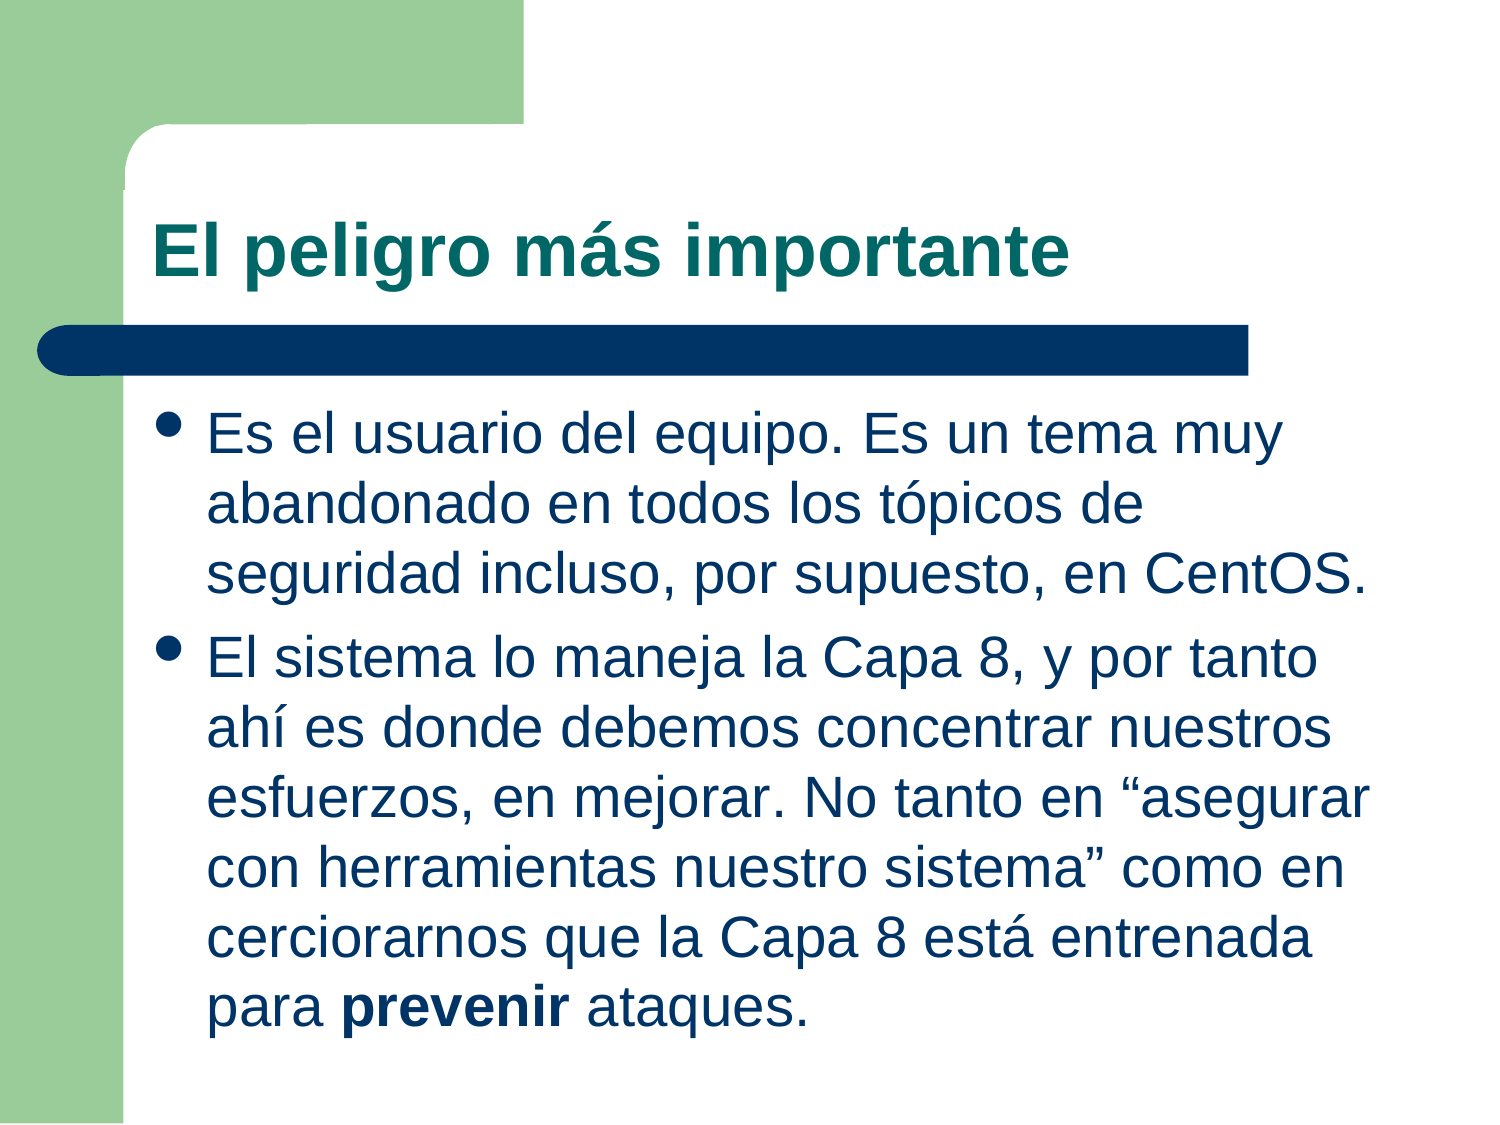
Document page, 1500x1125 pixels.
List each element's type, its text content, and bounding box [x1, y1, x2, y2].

title El peligro más importante [136, 136, 1414, 301]
list Es el usuario del equipo. Es un tema muy abandonado en todos los tópicos de seguridad incluso, por supuesto, en CentOS. El sistema lo maneja la Capa 8, y por tanto ahí es donde debemos concentrar nuestros esfuerzos, en mejorar. No tanto en “asegurar con herramientas nuestro sistema” como en cerciorarnos que la Capa 8 está entrenada para prevenir ataques. [137, 387, 1400, 1125]
